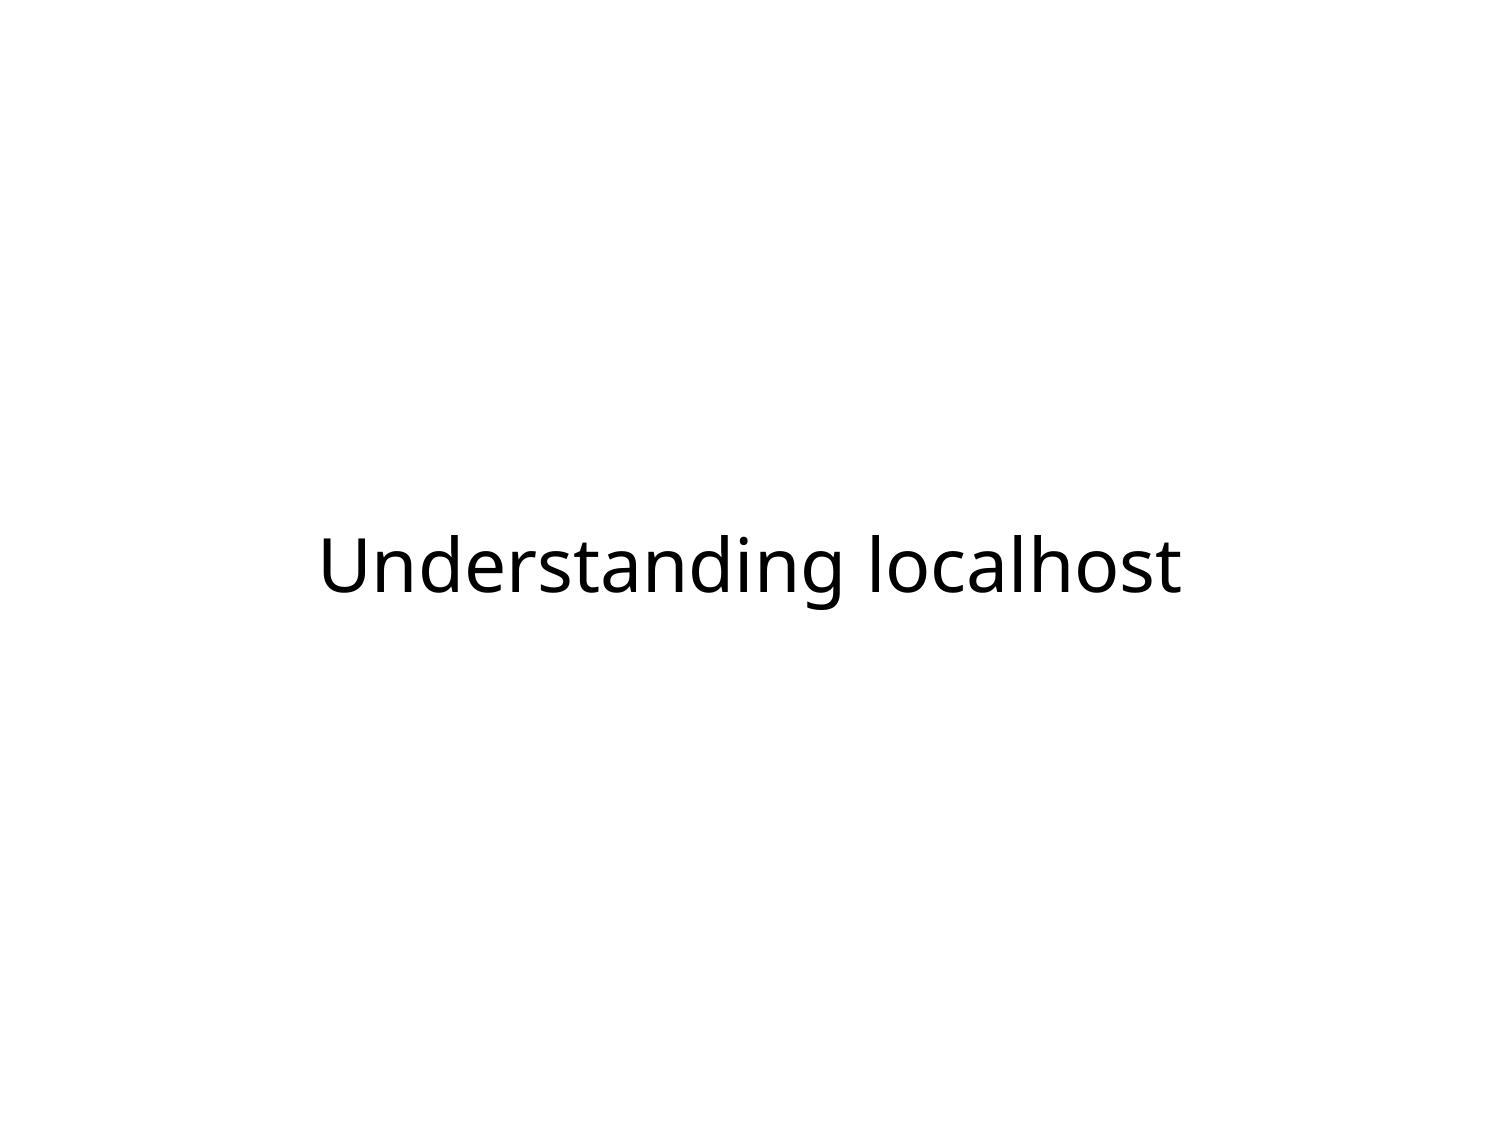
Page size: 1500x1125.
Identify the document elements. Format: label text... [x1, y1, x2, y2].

title Understanding localhost [51, 470, 1449, 655]
